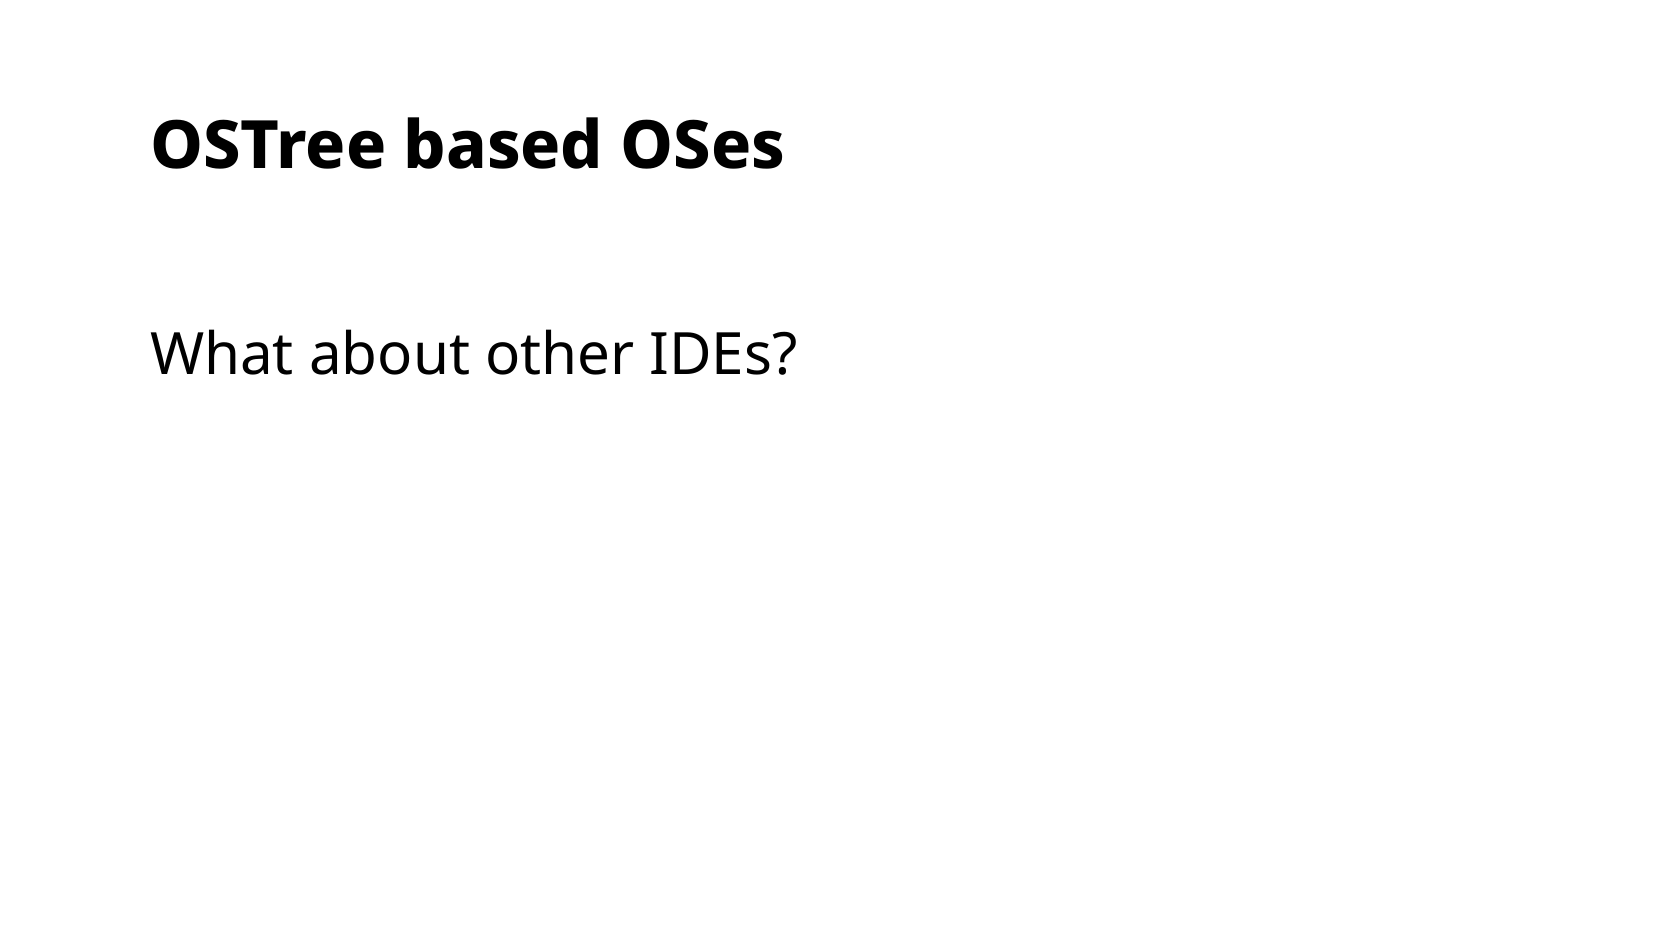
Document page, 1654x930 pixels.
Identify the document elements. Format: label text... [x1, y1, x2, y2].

subtitle What about other IDEs? [150, 272, 1501, 812]
title OSTree based OSes [150, 107, 1501, 188]
